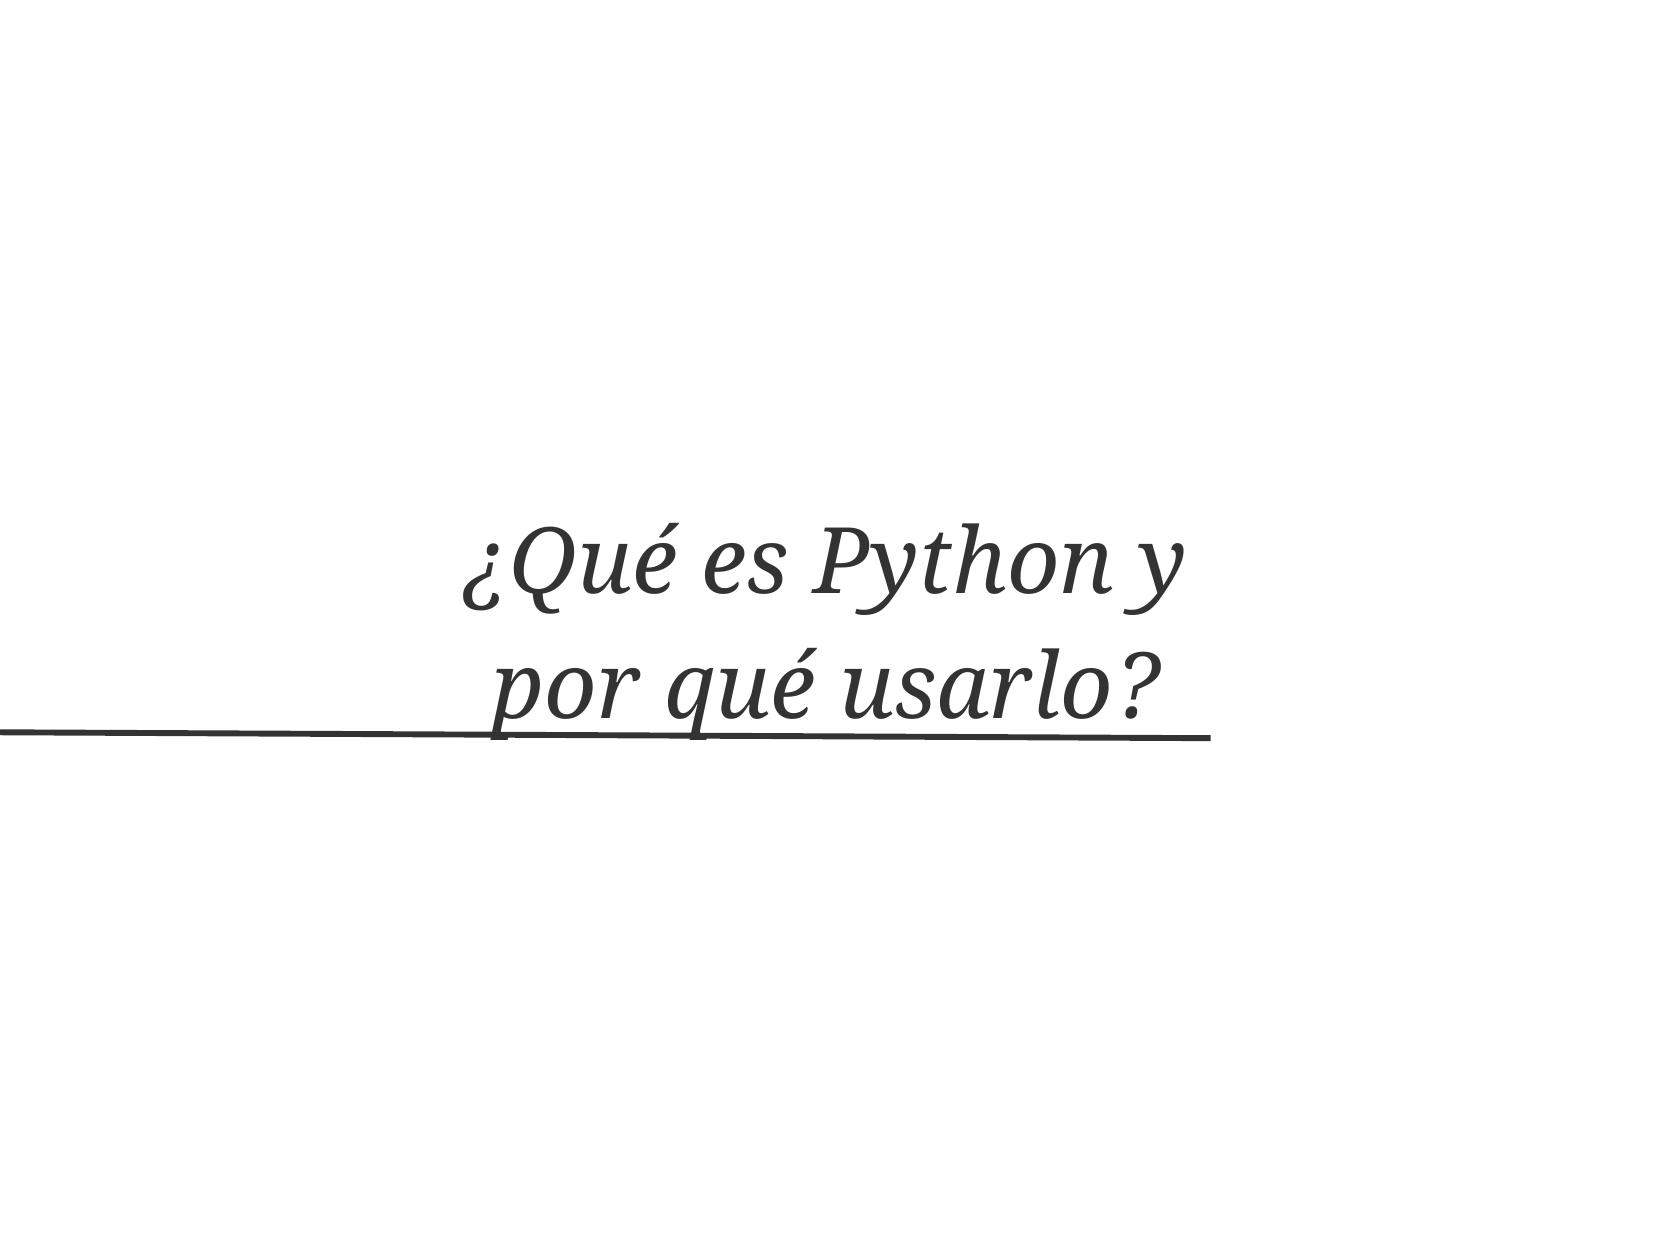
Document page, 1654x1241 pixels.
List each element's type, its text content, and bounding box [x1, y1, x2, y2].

text_box ¿Qué es Python y por qué usarlo? [0, 0, 1654, 1241]
